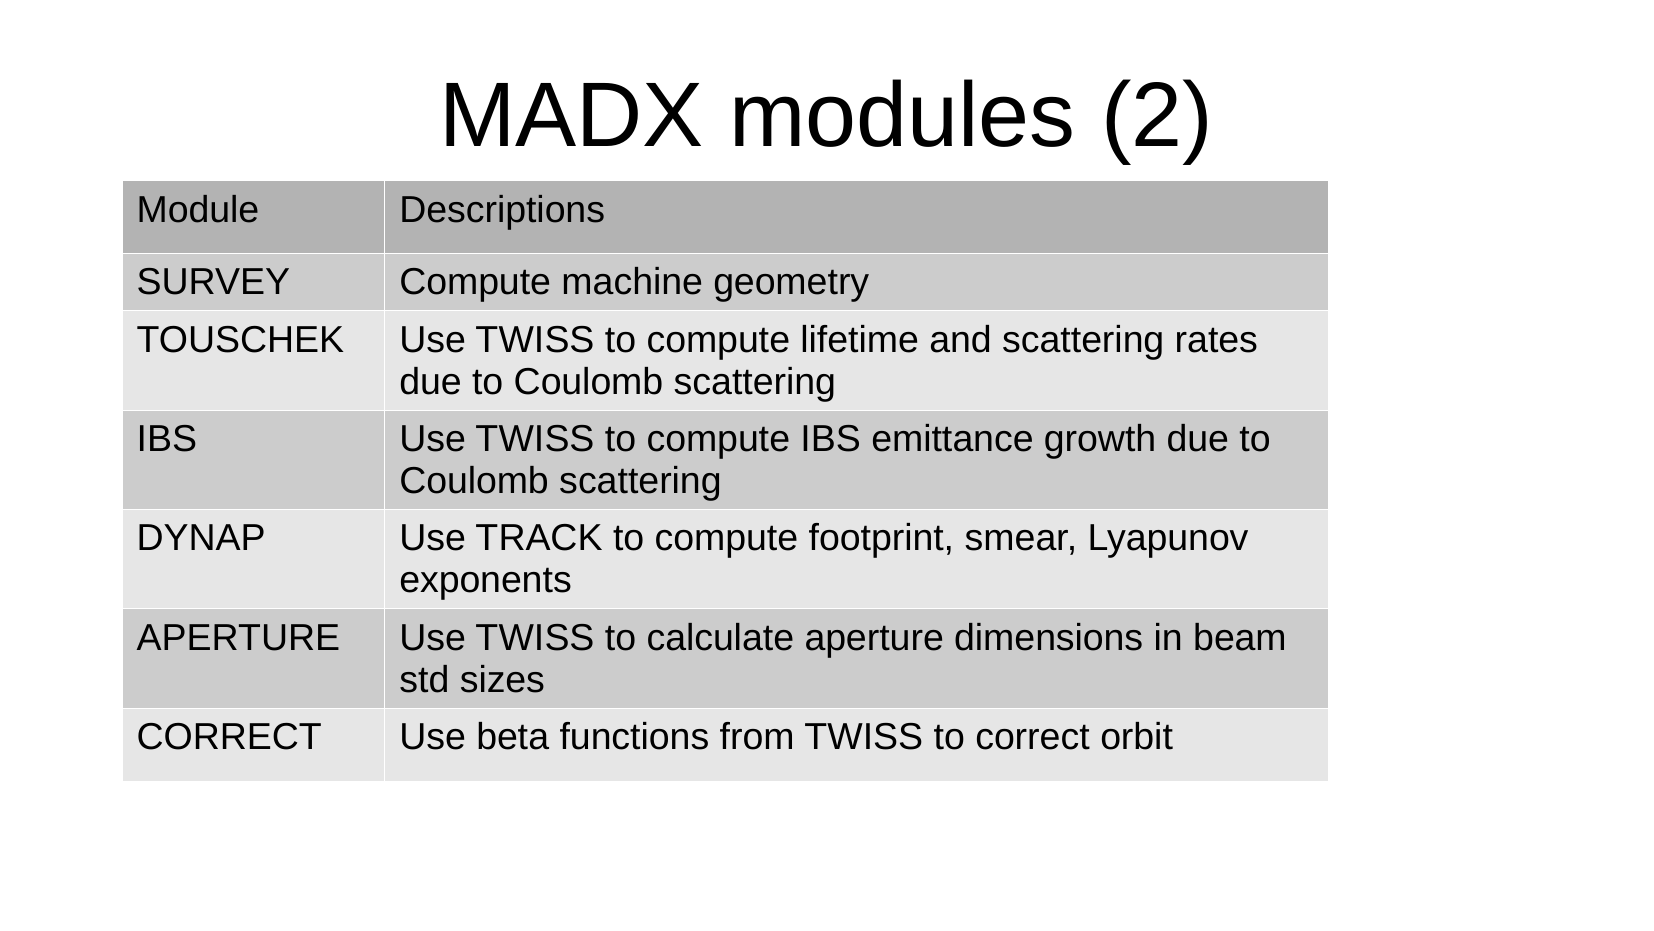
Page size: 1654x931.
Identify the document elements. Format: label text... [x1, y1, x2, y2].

table_cell Use TWISS to compute lifetime and scattering rates due to Coulomb scattering [385, 311, 1328, 410]
table_header Descriptions [385, 181, 1328, 253]
table_cell Use TRACK to compute footprint, smear, Lyapunov exponents [385, 510, 1328, 608]
table_cell DYNAP [123, 510, 384, 608]
table_cell CORRECT [123, 709, 384, 781]
table_header Module [123, 181, 384, 253]
table_cell IBS [123, 411, 384, 509]
table_cell Compute machine geometry [385, 254, 1328, 310]
table_cell Use TWISS to compute IBS emittance growth due to Coulomb scattering [385, 411, 1328, 509]
table_cell TOUSCHEK [123, 311, 384, 410]
title MADX modules (2) [82, 37, 1571, 193]
table_cell Use beta functions from TWISS to correct orbit [385, 709, 1328, 781]
table_cell APERTURE [123, 609, 384, 708]
table_cell SURVEY [123, 254, 384, 310]
table_cell Use TWISS to calculate aperture dimensions in beam std sizes [385, 609, 1328, 708]
